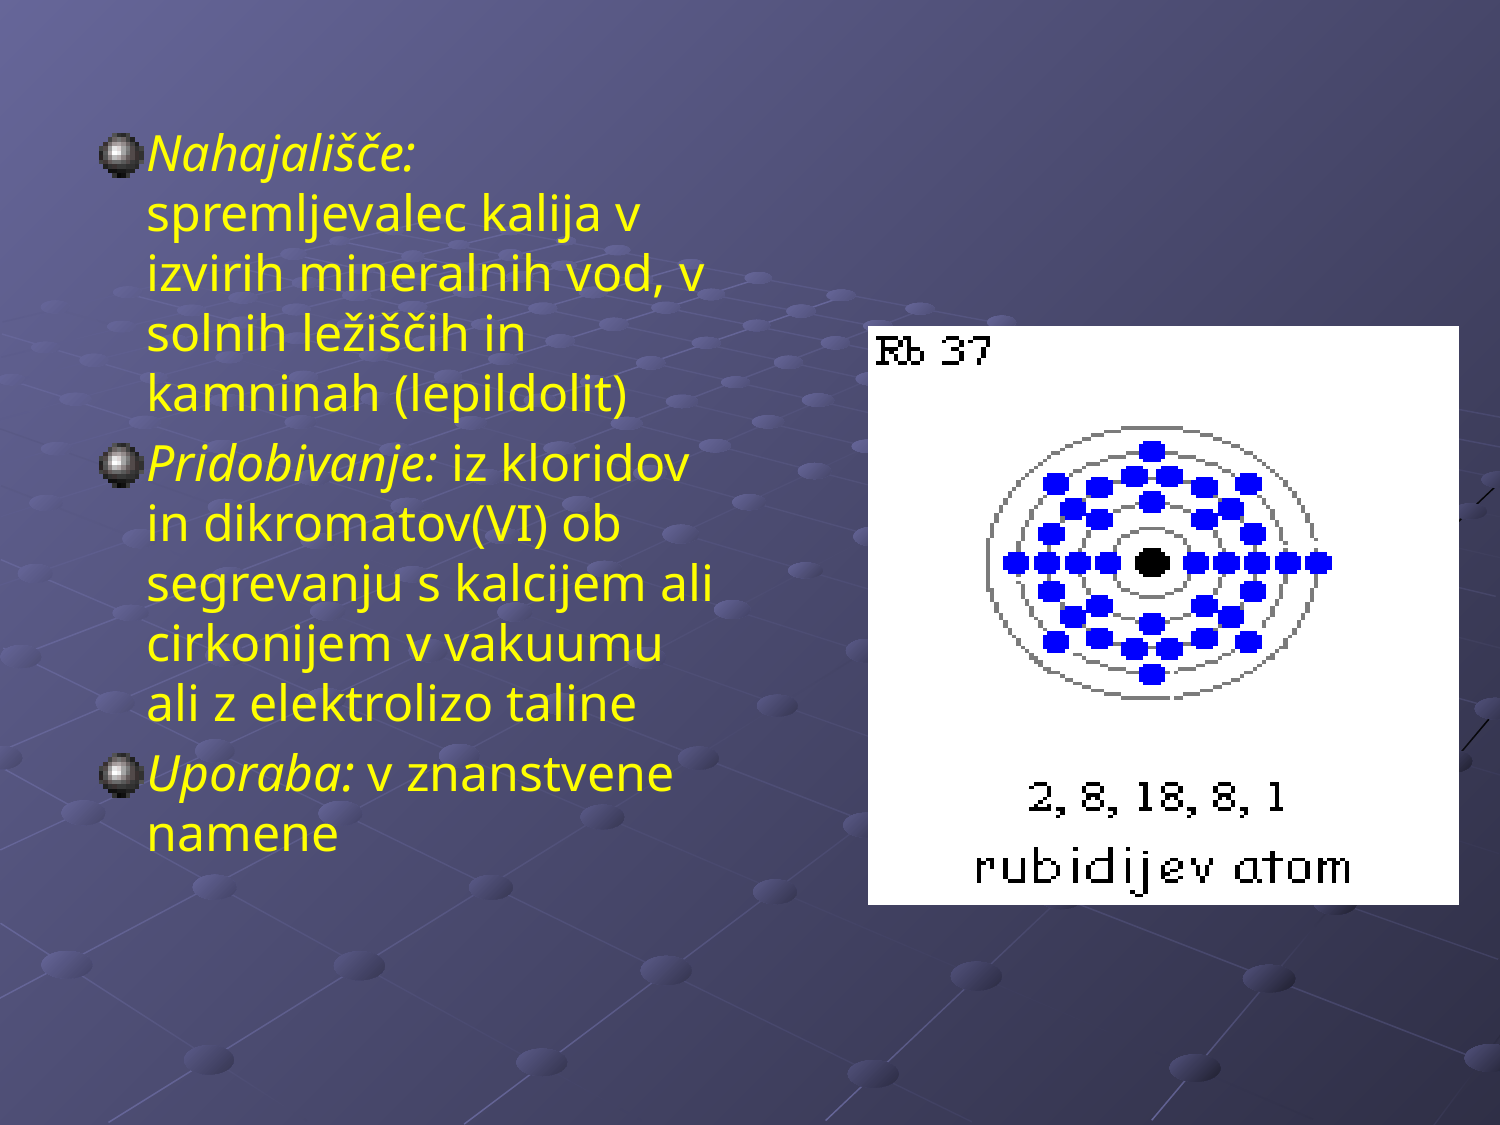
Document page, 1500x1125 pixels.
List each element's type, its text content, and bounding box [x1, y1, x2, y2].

list Nahajališče: spremljevalec kalija v izvirih mineralnih vod, v solnih ležiščih in kamninah (lepildolit) Pridobivanje: iz kloridov in dikromatov(VI) ob segrevanju s kalcijem ali cirkonijem v vakuumu ali z elektrolizo taline Uporaba: v znanstvene namene [75, 113, 738, 1000]
picture [868, 326, 1459, 905]
